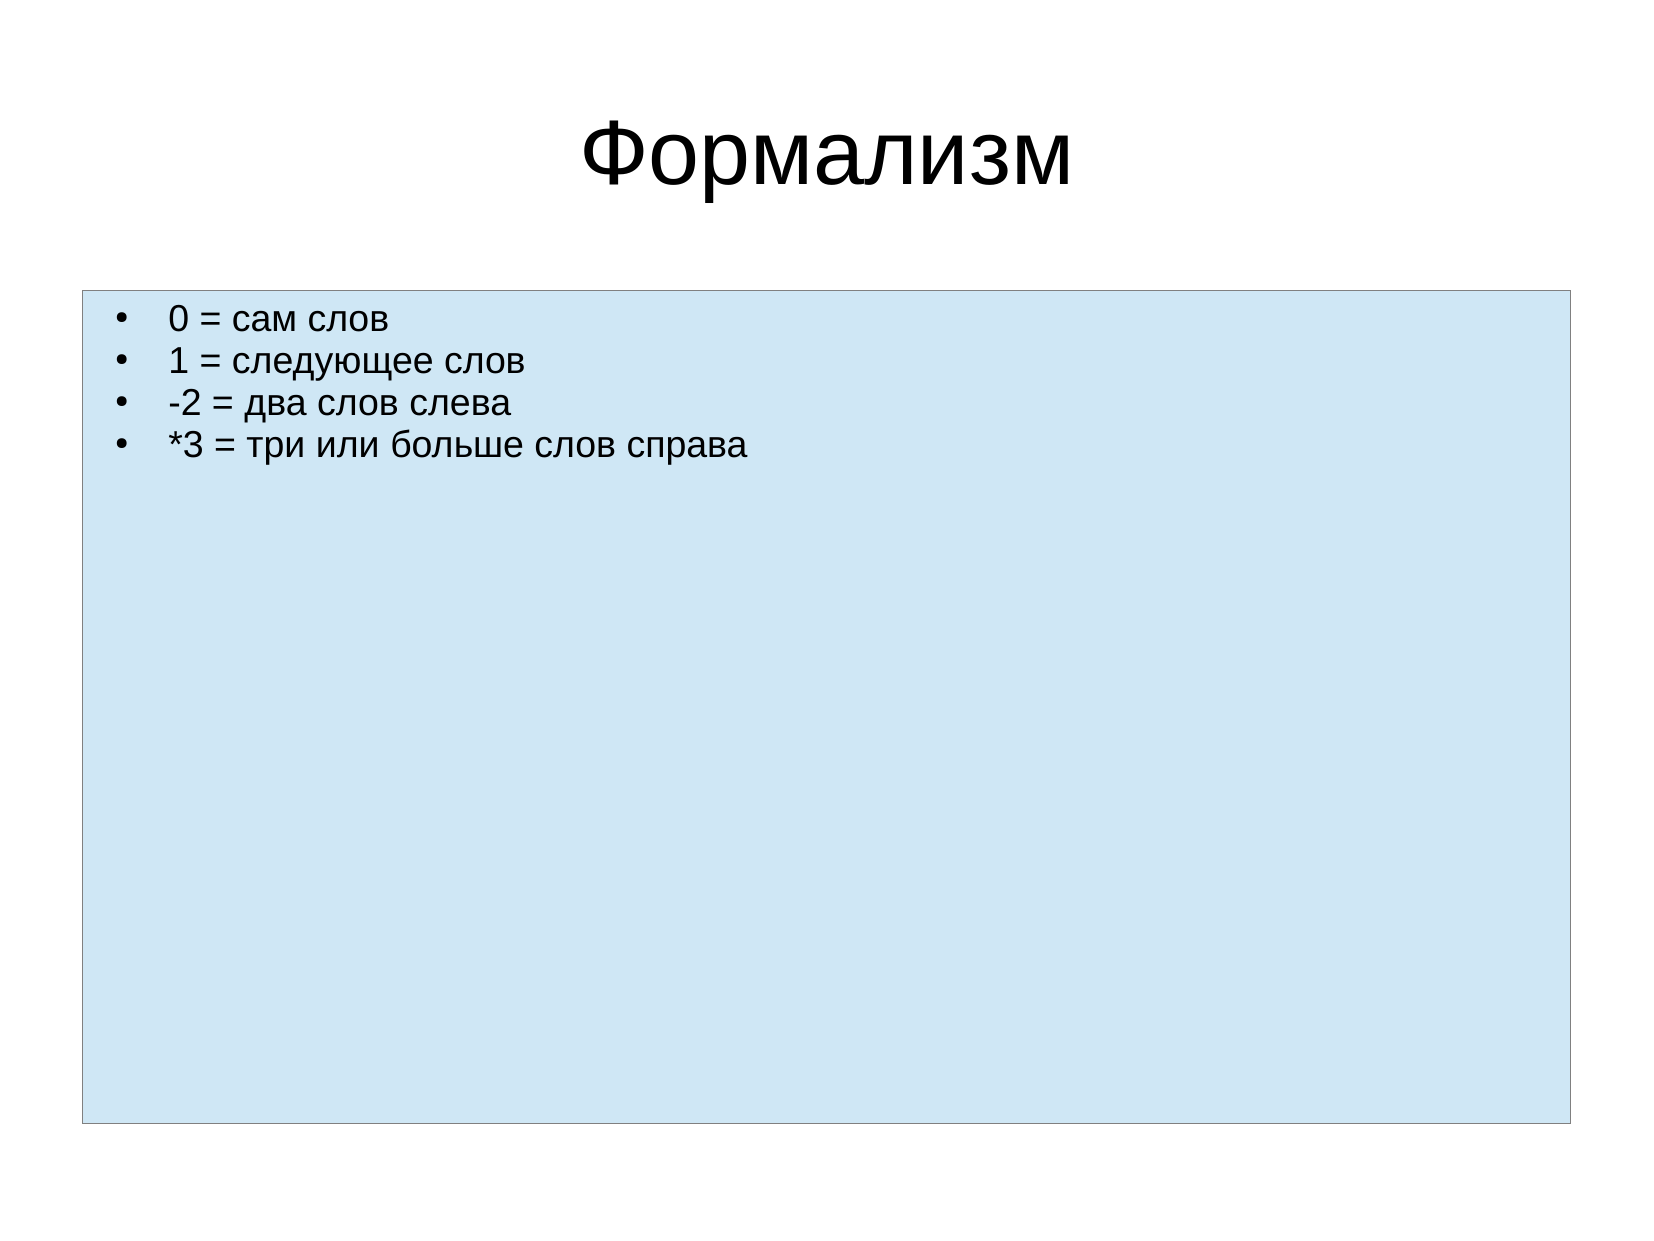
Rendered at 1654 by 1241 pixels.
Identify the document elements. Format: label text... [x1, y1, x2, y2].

title Формализм [82, 49, 1571, 257]
text_box 0 = сам слов 1 = следующее слов -2 = два слов слева *3 = три или больше слов справа [82, 290, 1571, 1124]
